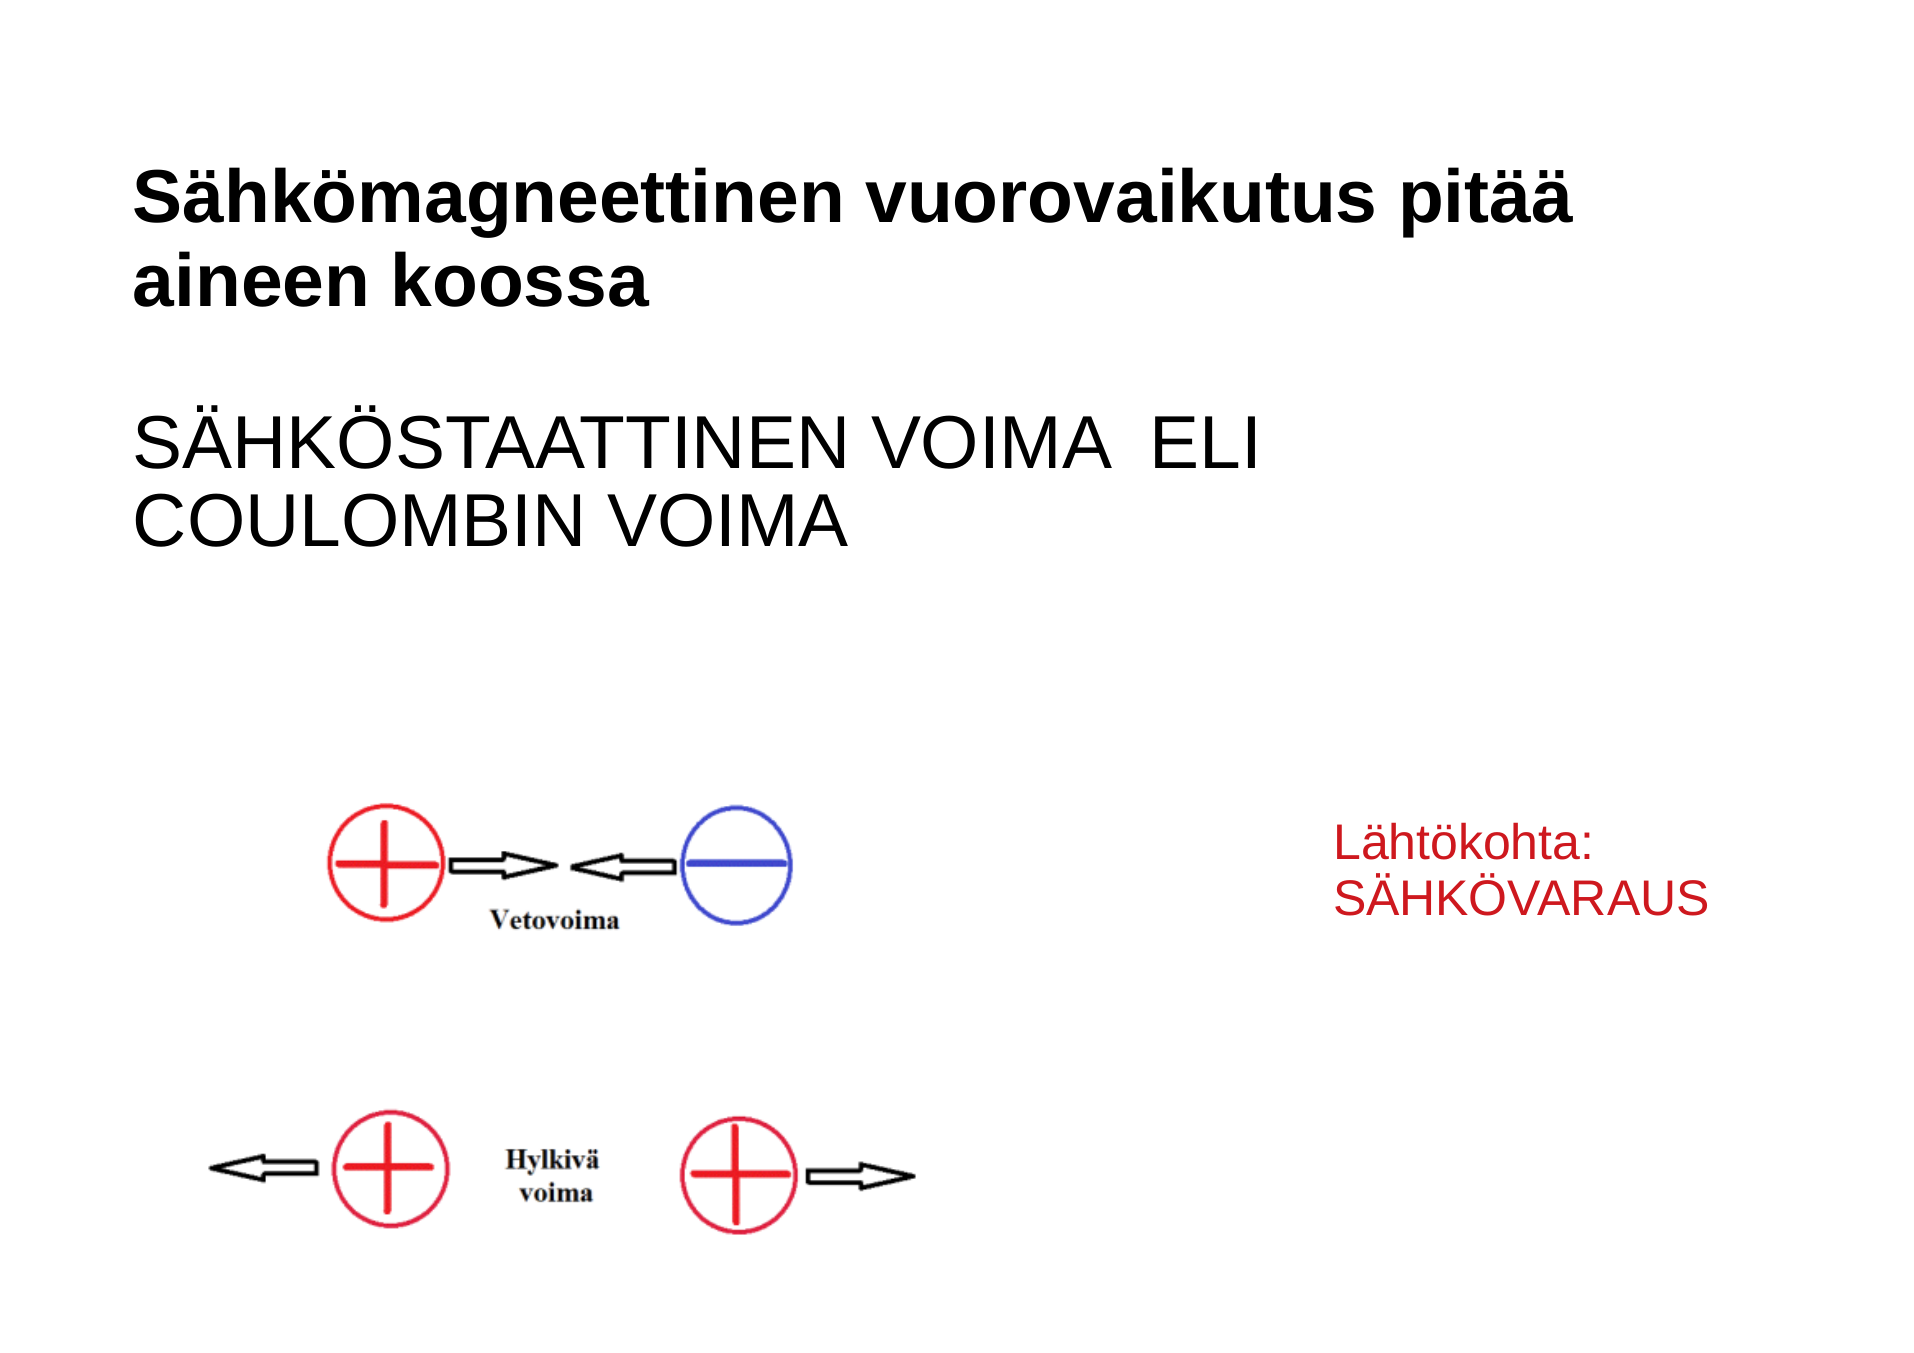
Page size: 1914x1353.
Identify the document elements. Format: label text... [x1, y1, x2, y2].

text_box Sähkömagneettinen vuorovaikutus pitää aineen koossa SÄHKÖSTAATTINEN VOIMA ELI COULOMBIN VOIMA [118, 146, 1737, 738]
text_box Lähtökohta: SÄHKÖVARAUS [1318, 806, 1725, 934]
picture [133, 708, 1040, 1264]
